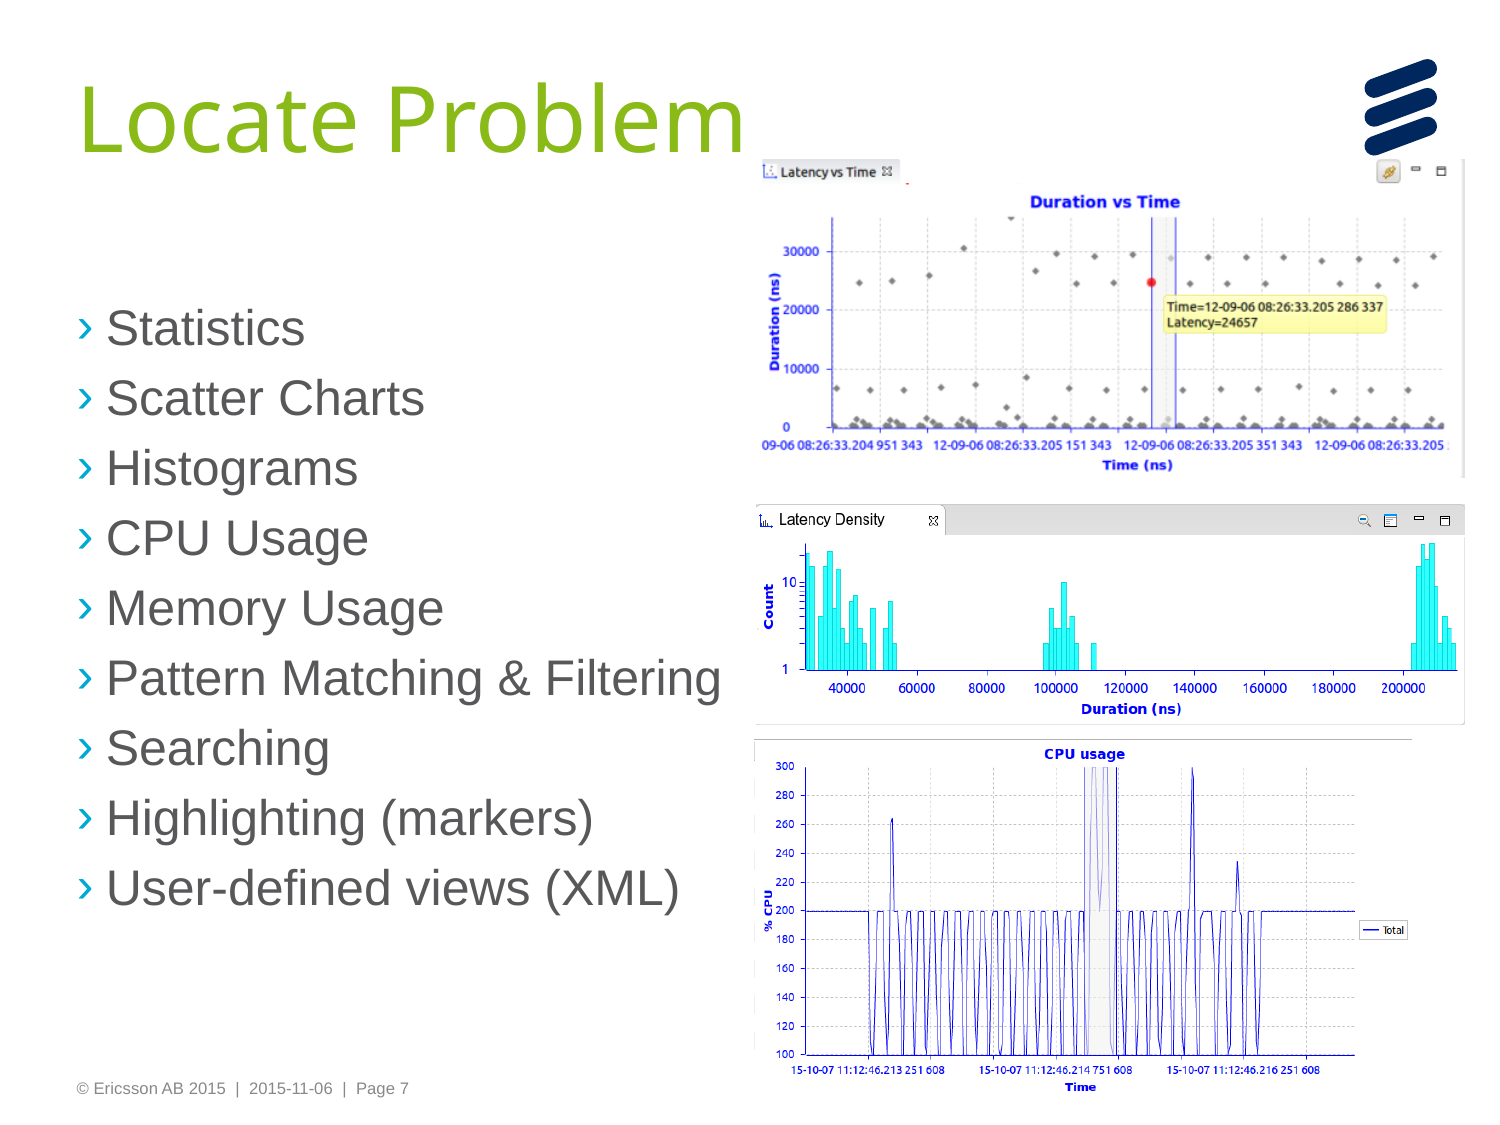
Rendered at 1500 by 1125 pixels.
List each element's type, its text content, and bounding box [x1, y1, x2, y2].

picture [755, 503, 1465, 725]
list Statistics Scatter Charts Histograms CPU Usage Memory Usage Pattern Matching & Filtering Searching Highlighting (markers) User-defined views (XML) [65, 295, 1436, 928]
title Locate Problem [64, 39, 1294, 218]
picture [754, 739, 1412, 1093]
picture [755, 159, 1465, 478]
